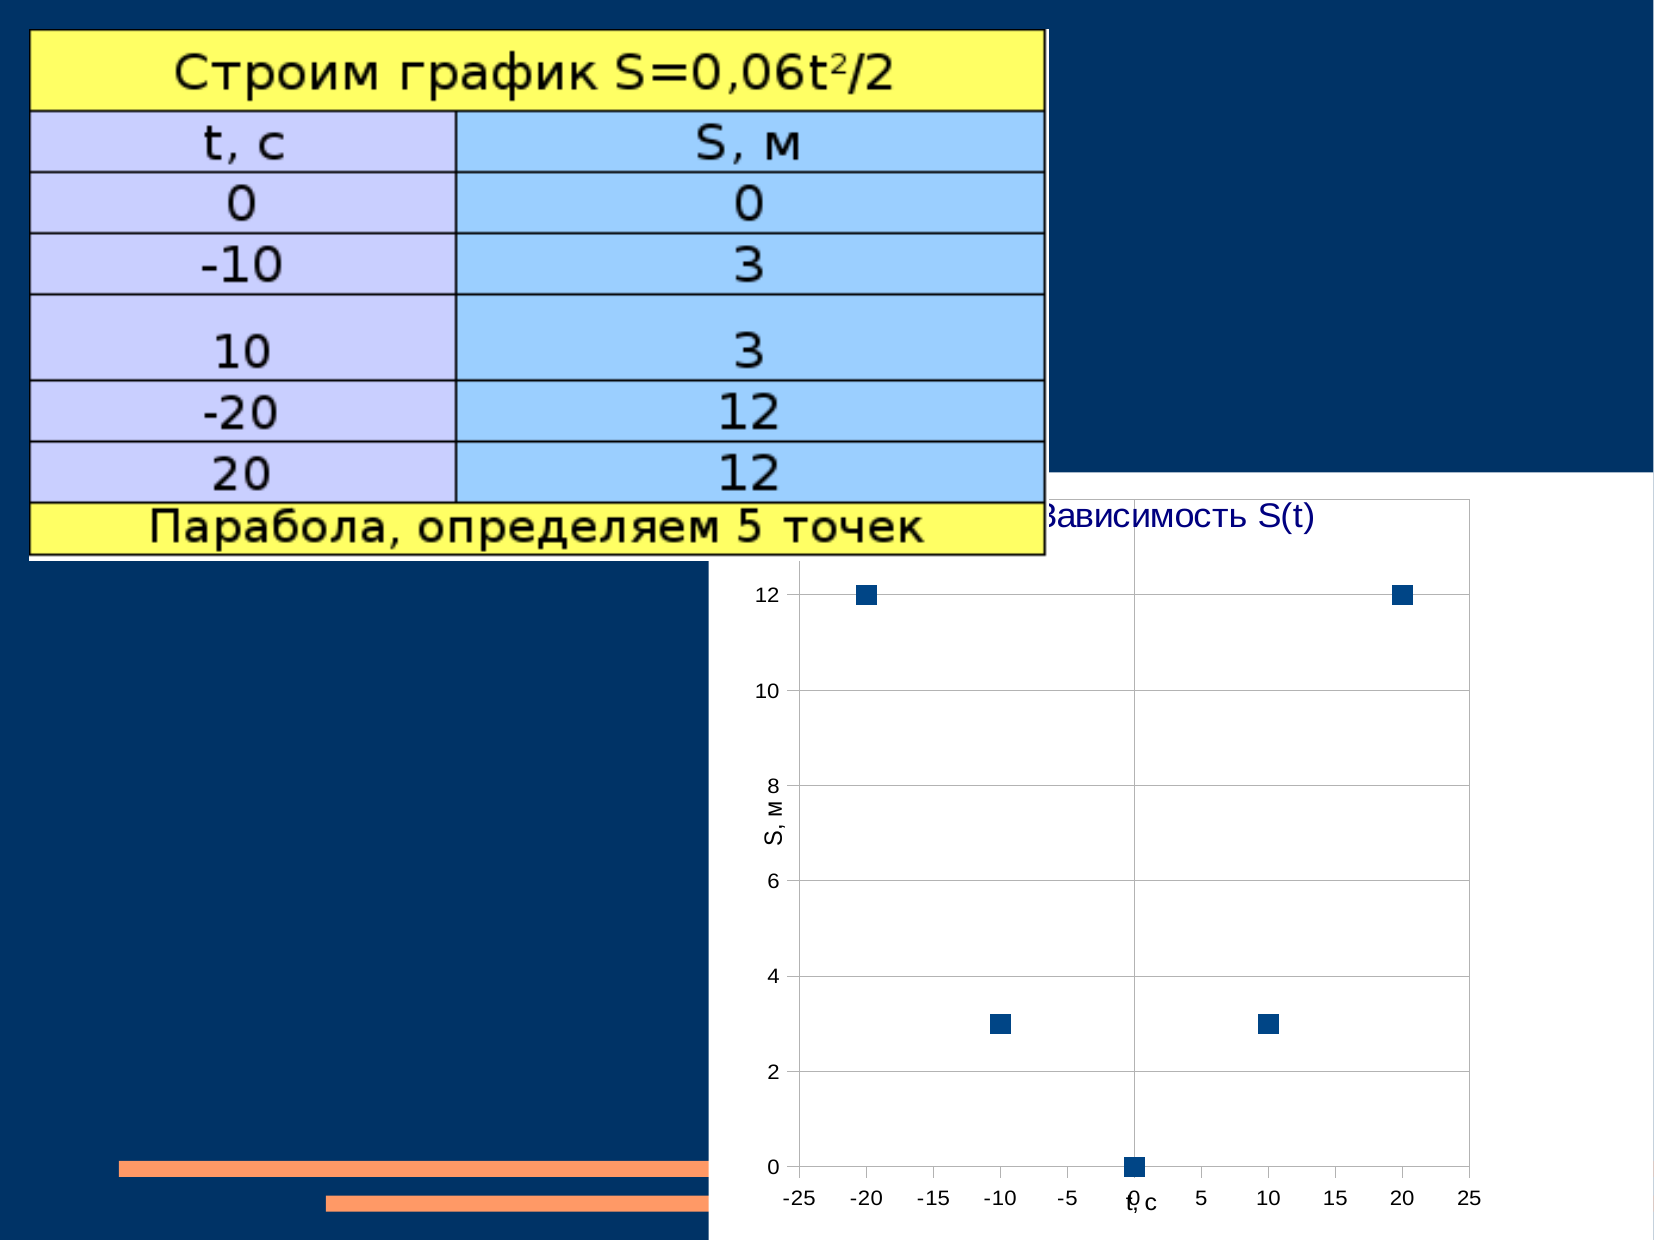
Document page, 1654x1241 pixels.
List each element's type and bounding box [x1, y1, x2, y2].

chart [708, 472, 1654, 1241]
picture [29, 29, 1049, 562]
